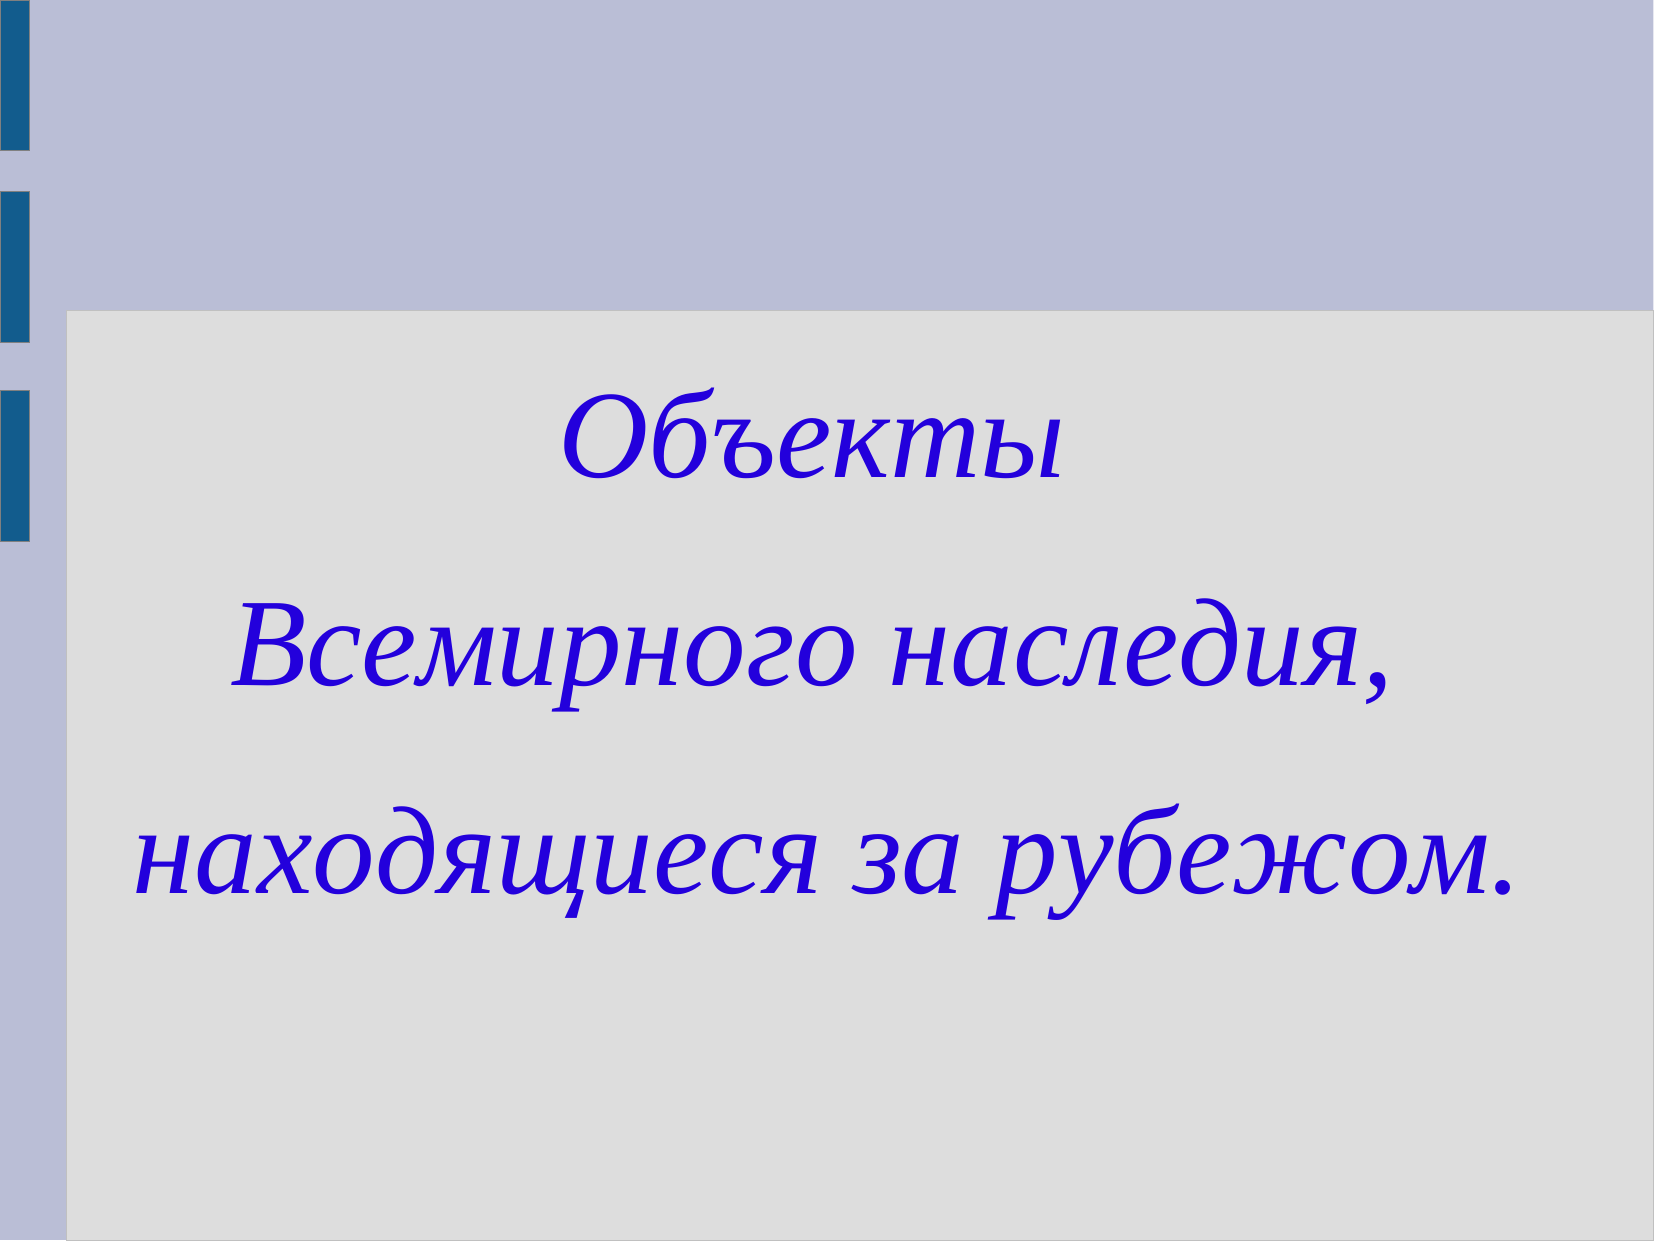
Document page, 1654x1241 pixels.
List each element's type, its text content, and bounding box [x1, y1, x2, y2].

subtitle Объекты Всемирного наследия, находящиеся за рубежом. [121, 91, 1534, 1127]
